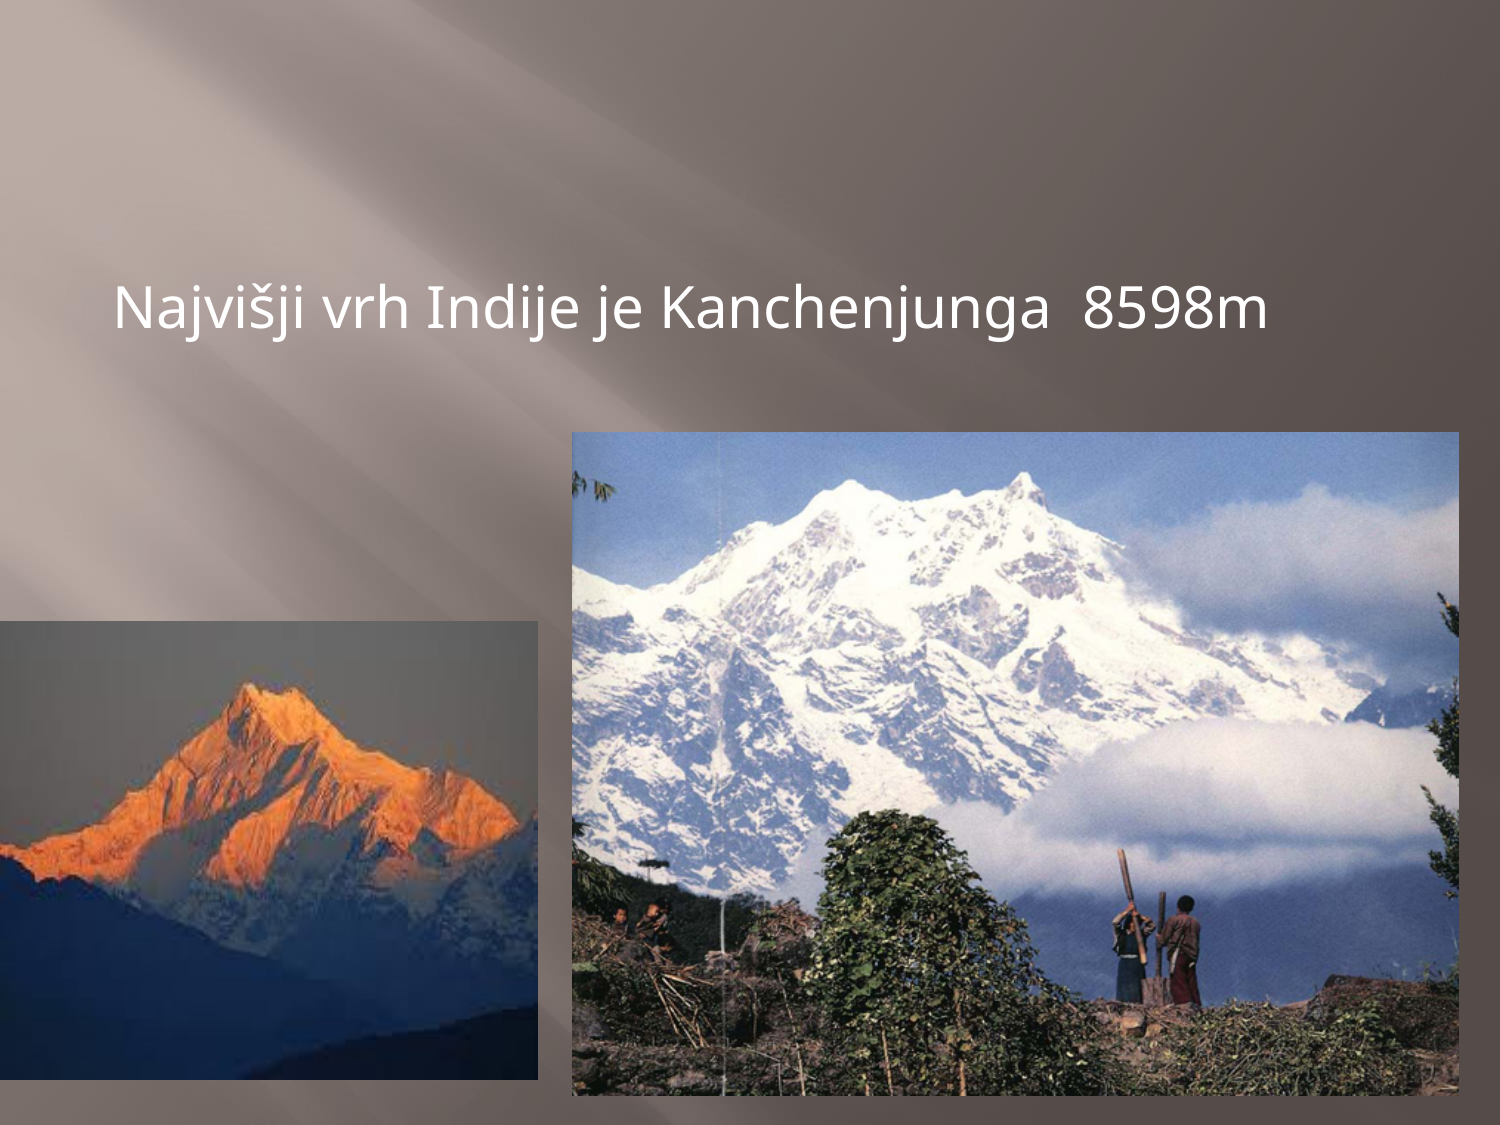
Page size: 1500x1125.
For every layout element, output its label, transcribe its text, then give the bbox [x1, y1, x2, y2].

list Najvišji vrh Indije je Kanchenjunga 8598m [75, 262, 1425, 1035]
picture [0, 0, 1500, 1125]
